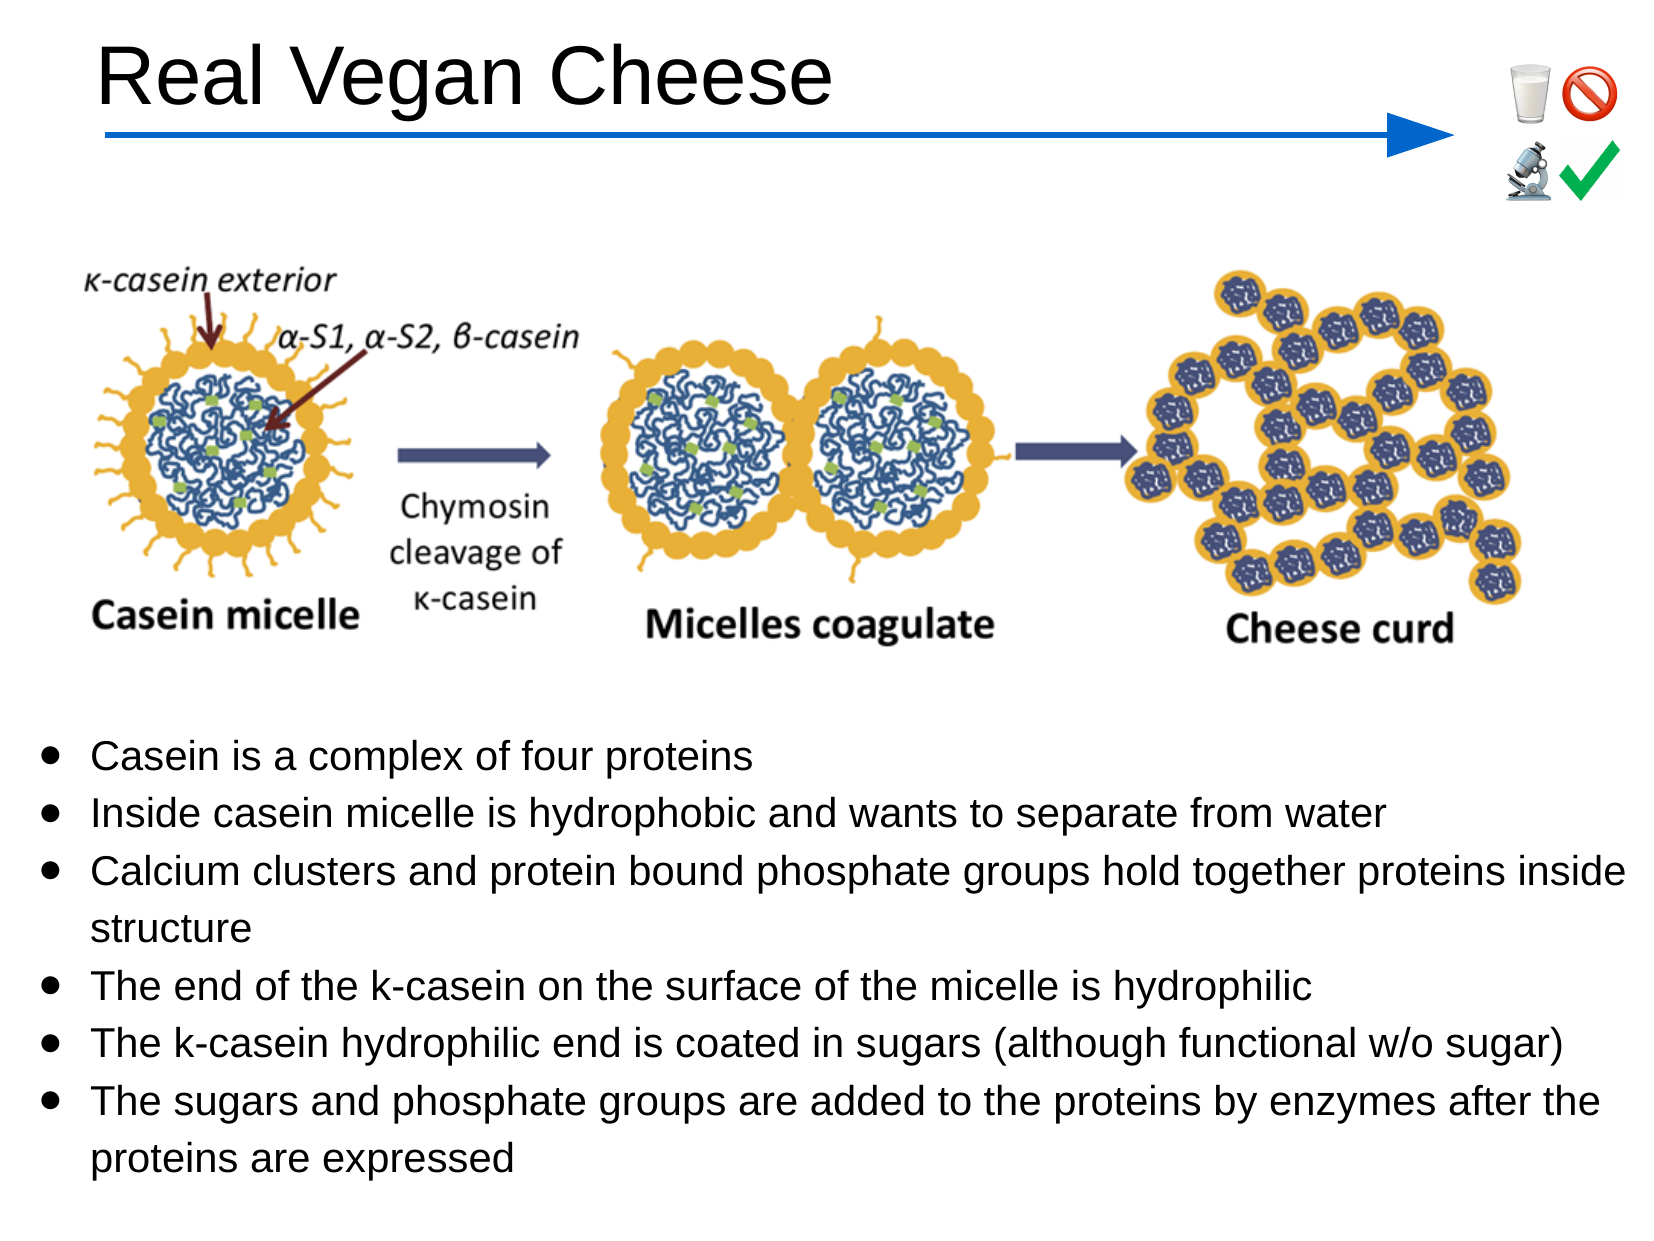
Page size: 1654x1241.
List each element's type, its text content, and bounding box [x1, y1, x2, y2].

picture [1499, 63, 1620, 124]
picture [74, 255, 1538, 671]
text_box Casein is a complex of four proteins Inside casein micelle is hydrophobic and wants to separate from water Calcium clusters and protein bound phosphate groups hold together proteins inside structure The end of the k-casein on the surface of the micelle is hydrophilic The k-casein hydrophilic end is coated in sugars (although functional w/o sugar) The sugars and phosphate groups are added to the proteins by enzymes after the proteins are expressed [0, 706, 1653, 790]
text_box Real Vegan Cheese [63, 5, 1380, 240]
picture [1499, 140, 1620, 201]
